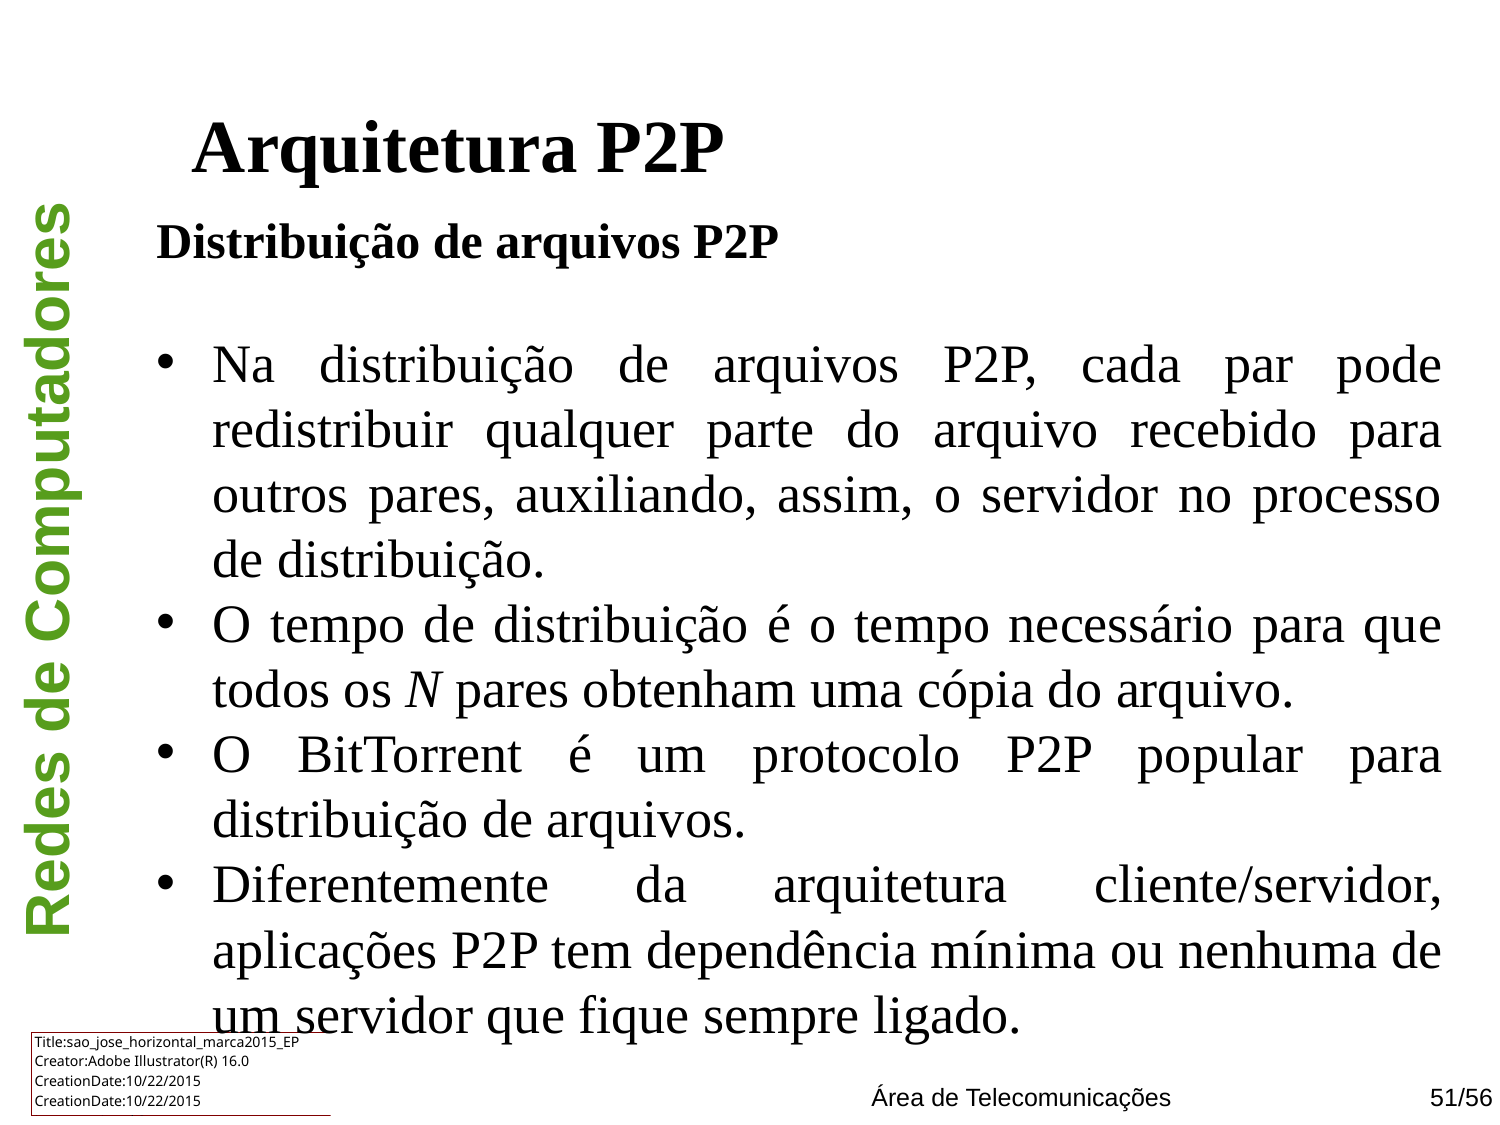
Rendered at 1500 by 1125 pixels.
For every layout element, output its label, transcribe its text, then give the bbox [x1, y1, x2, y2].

text_box Distribuição de arquivos P2P Na distribuição de arquivos P2P, cada par pode redistribuir qualquer parte do arquivo recebido para outros pares, auxiliando, assim, o servidor no processo de distribuição. O tempo de distribuição é o tempo necessário para que todos os N pares obtenham uma cópia do arquivo. O BitTorrent é um protocolo P2P popular para distribuição de arquivos. Diferentemente da arquitetura cliente/servidor, aplicações P2P tem dependência mínima ou nenhuma de um servidor que fique sempre ligado. [141, 200, 1459, 1083]
text_box Arquitetura P2P [177, 0, 1134, 284]
